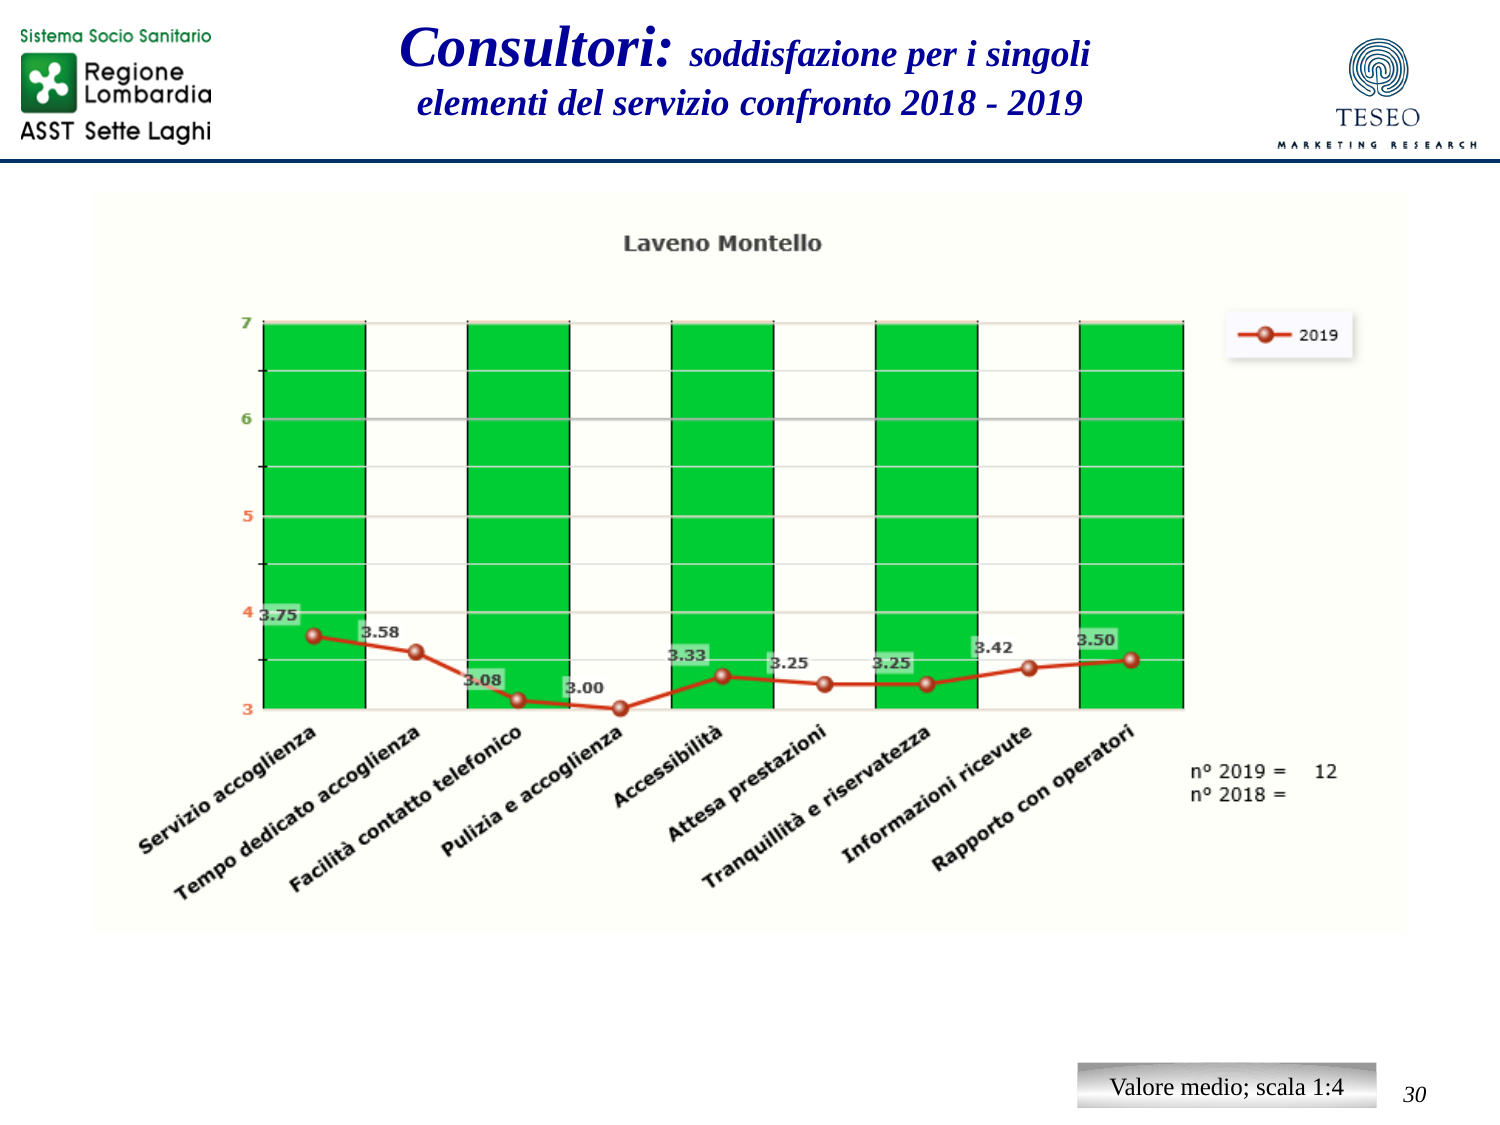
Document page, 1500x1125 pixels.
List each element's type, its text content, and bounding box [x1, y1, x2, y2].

text_box Valore medio; scala 1:4 [1077, 1062, 1377, 1108]
picture [21, 26, 206, 148]
picture [93, 191, 1407, 934]
picture [1294, 30, 1481, 149]
text_box Consultori: soddisfazione per i singoli elementi del servizio confronto 2018 - 2019 [206, 25, 1294, 151]
